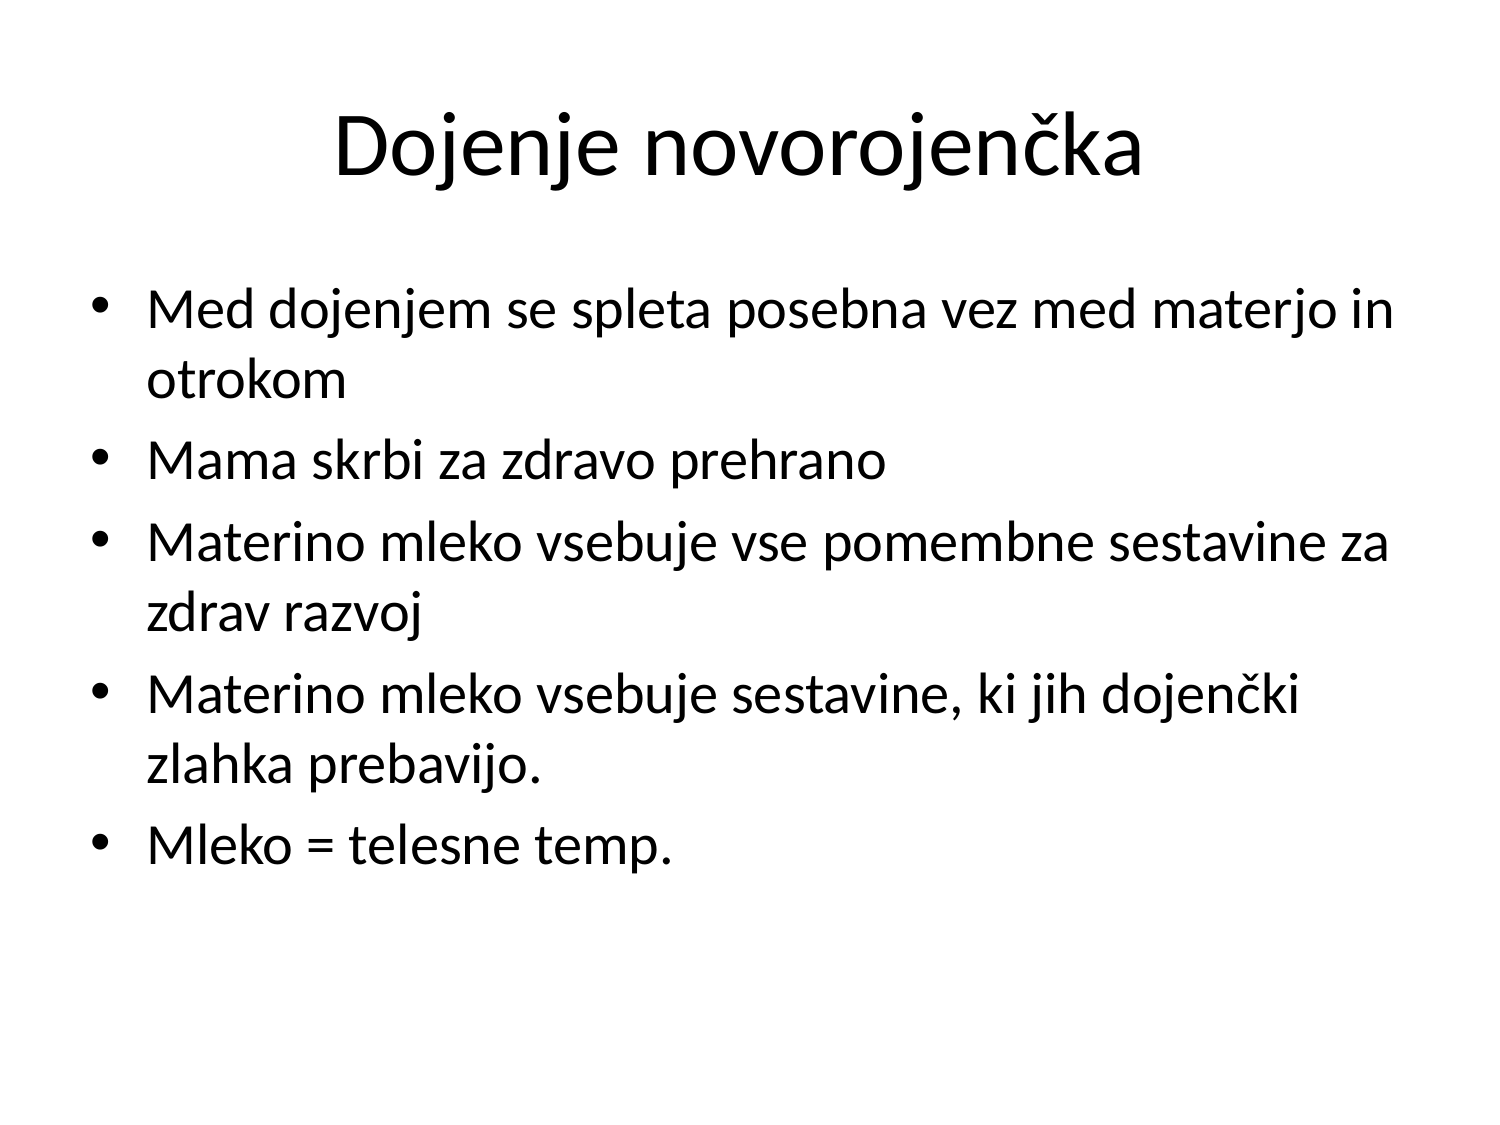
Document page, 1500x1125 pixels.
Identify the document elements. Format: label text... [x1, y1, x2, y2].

list Med dojenjem se spleta posebna vez med materjo in otrokom Mama skrbi za zdravo prehrano Materino mleko vsebuje vse pomembne sestavine za zdrav razvoj Materino mleko vsebuje sestavine, ki jih dojenčki zlahka prebavijo. Mleko = telesne temp. [75, 262, 1425, 1005]
title Dojenje novorojenčka [75, 45, 1425, 233]
